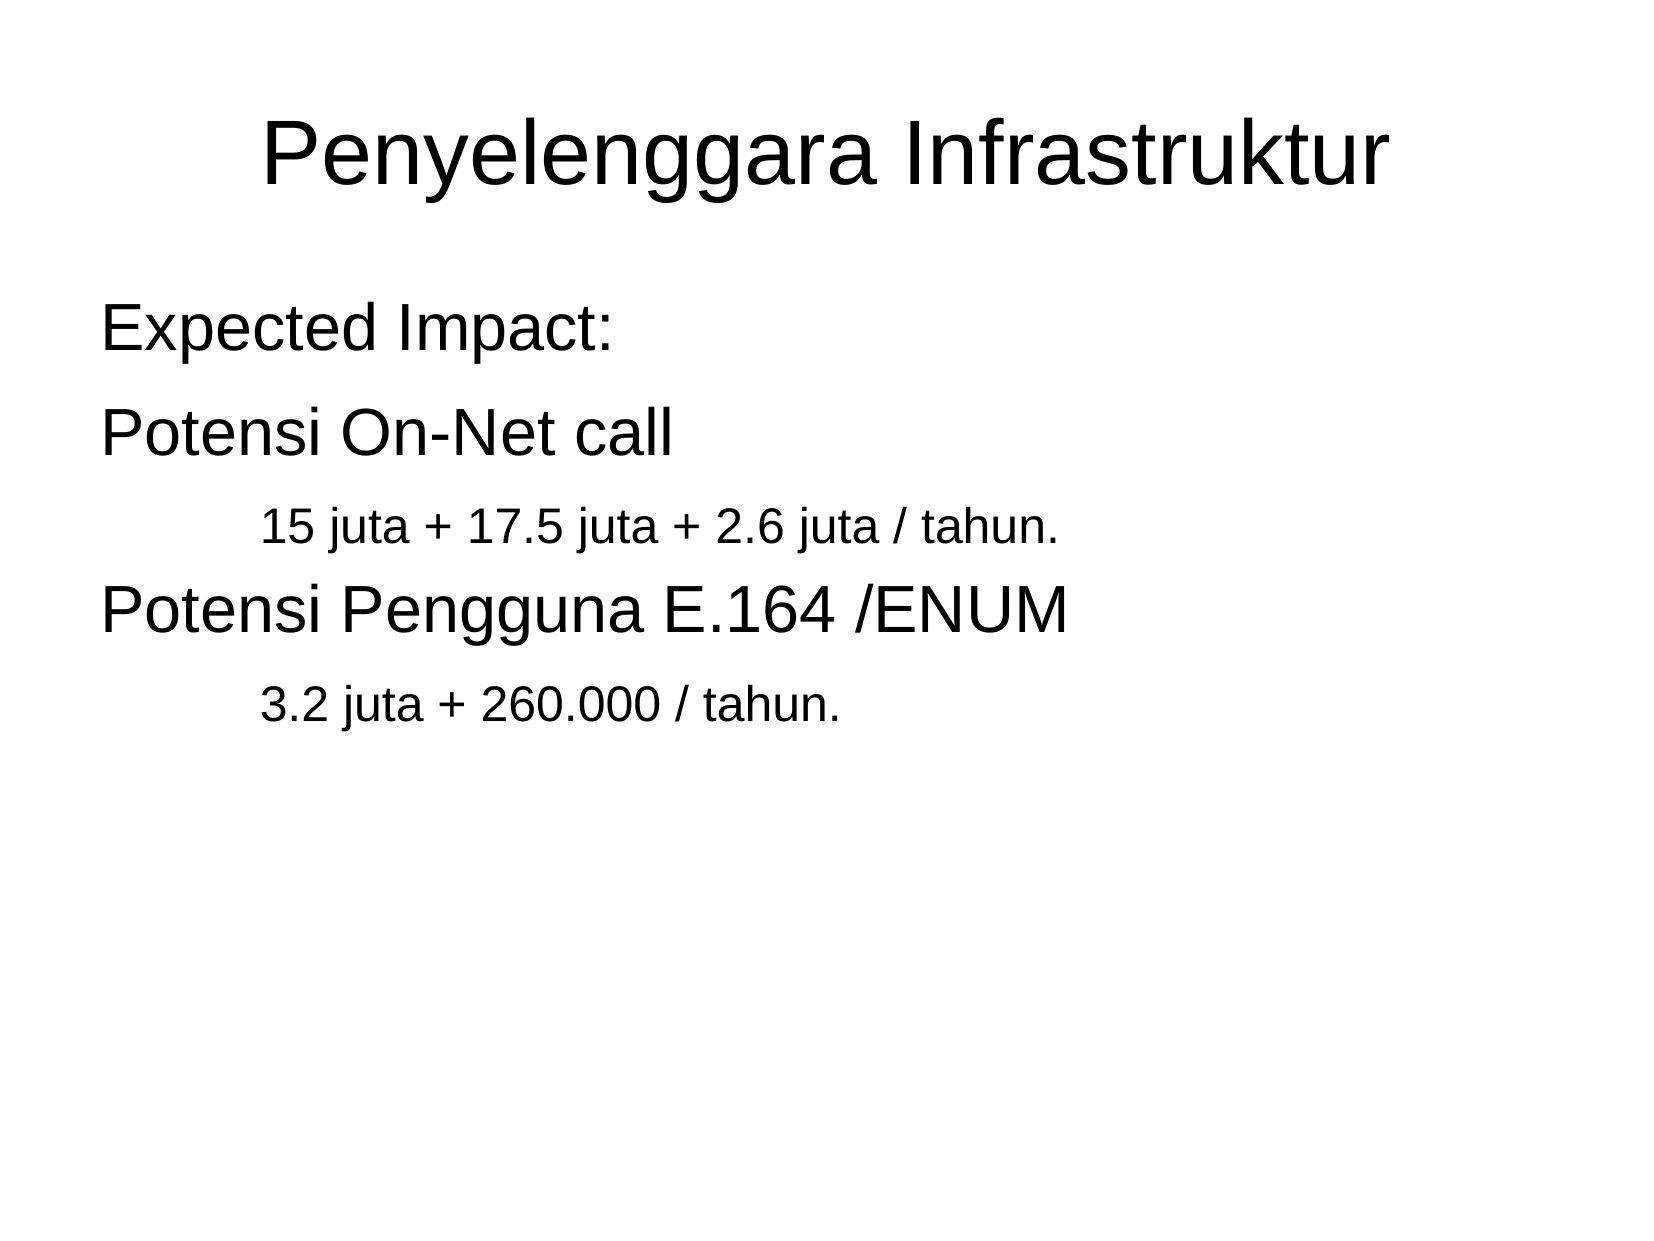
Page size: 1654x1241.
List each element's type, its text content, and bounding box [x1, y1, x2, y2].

title Penyelenggara Infrastruktur [82, 56, 1571, 250]
list Expected Impact: Potensi On-Net call 15 juta + 17.5 juta + 2.6 juta / tahun. Potensi Pengguna E.164 /ENUM 3.2 juta + 260.000 / tahun. [82, 290, 1571, 1094]
